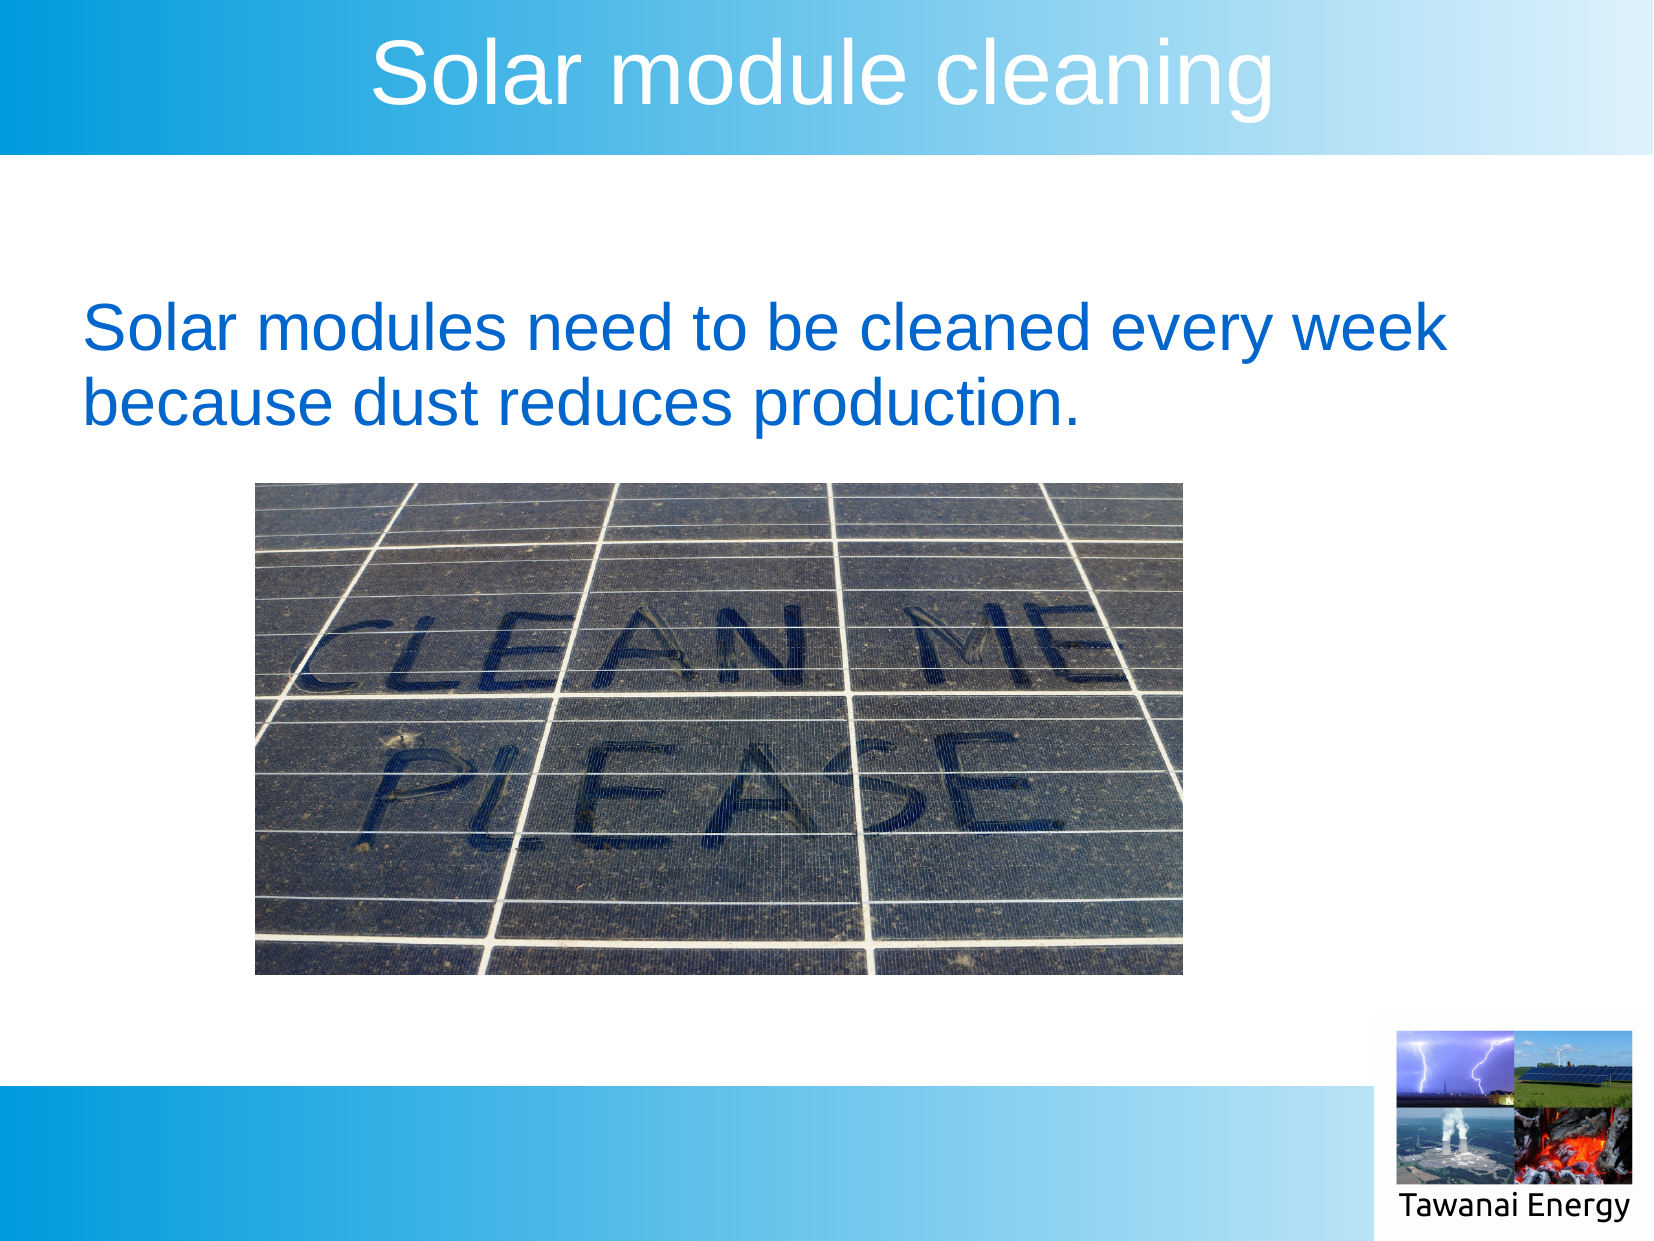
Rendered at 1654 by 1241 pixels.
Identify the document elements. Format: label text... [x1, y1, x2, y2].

picture [255, 483, 1183, 976]
title Solar module cleaning [79, 20, 1568, 126]
picture [1374, 1009, 1654, 1241]
list Solar modules need to be cleaned every week because dust reduces production. [82, 290, 1571, 1010]
